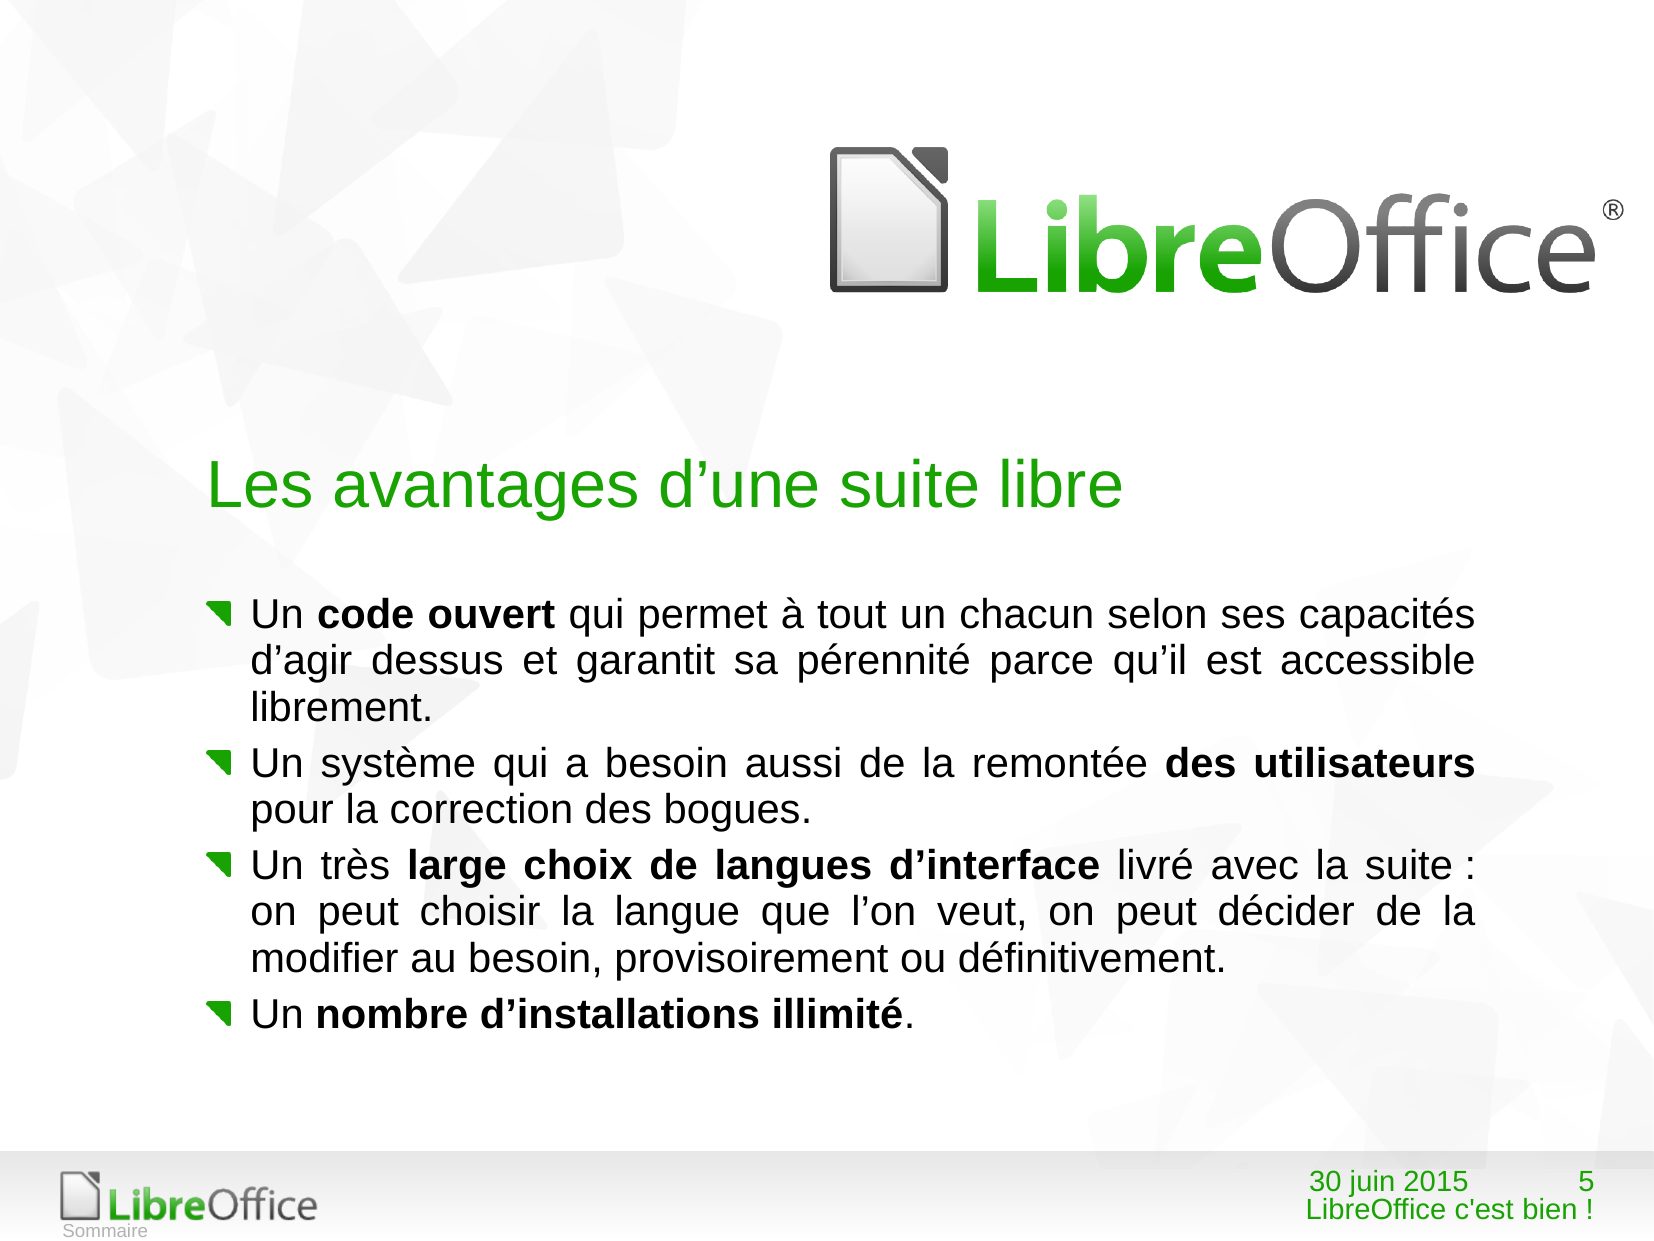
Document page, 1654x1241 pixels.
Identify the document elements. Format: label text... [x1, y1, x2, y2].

list Un code ouvert qui permet à tout un chacun selon ses capacités d’agir dessus et garantit sa pérennité parce qu’il est accessible librement. Un système qui a besoin aussi de la remontée des utilisateurs pour la correction des bogues. Un très large choix de langues d’interface livré avec la suite : on peut choisir la langue que l’on veut, on peut décider de la modifier au besoin, provisoirement ou définitivement. Un nombre d’installations illimité. [206, 590, 1477, 1117]
picture [41, 1152, 337, 1240]
title Les avantages d’une suite libre [206, 395, 1477, 573]
picture [915, 548, 1654, 1169]
picture [0, 0, 1654, 930]
